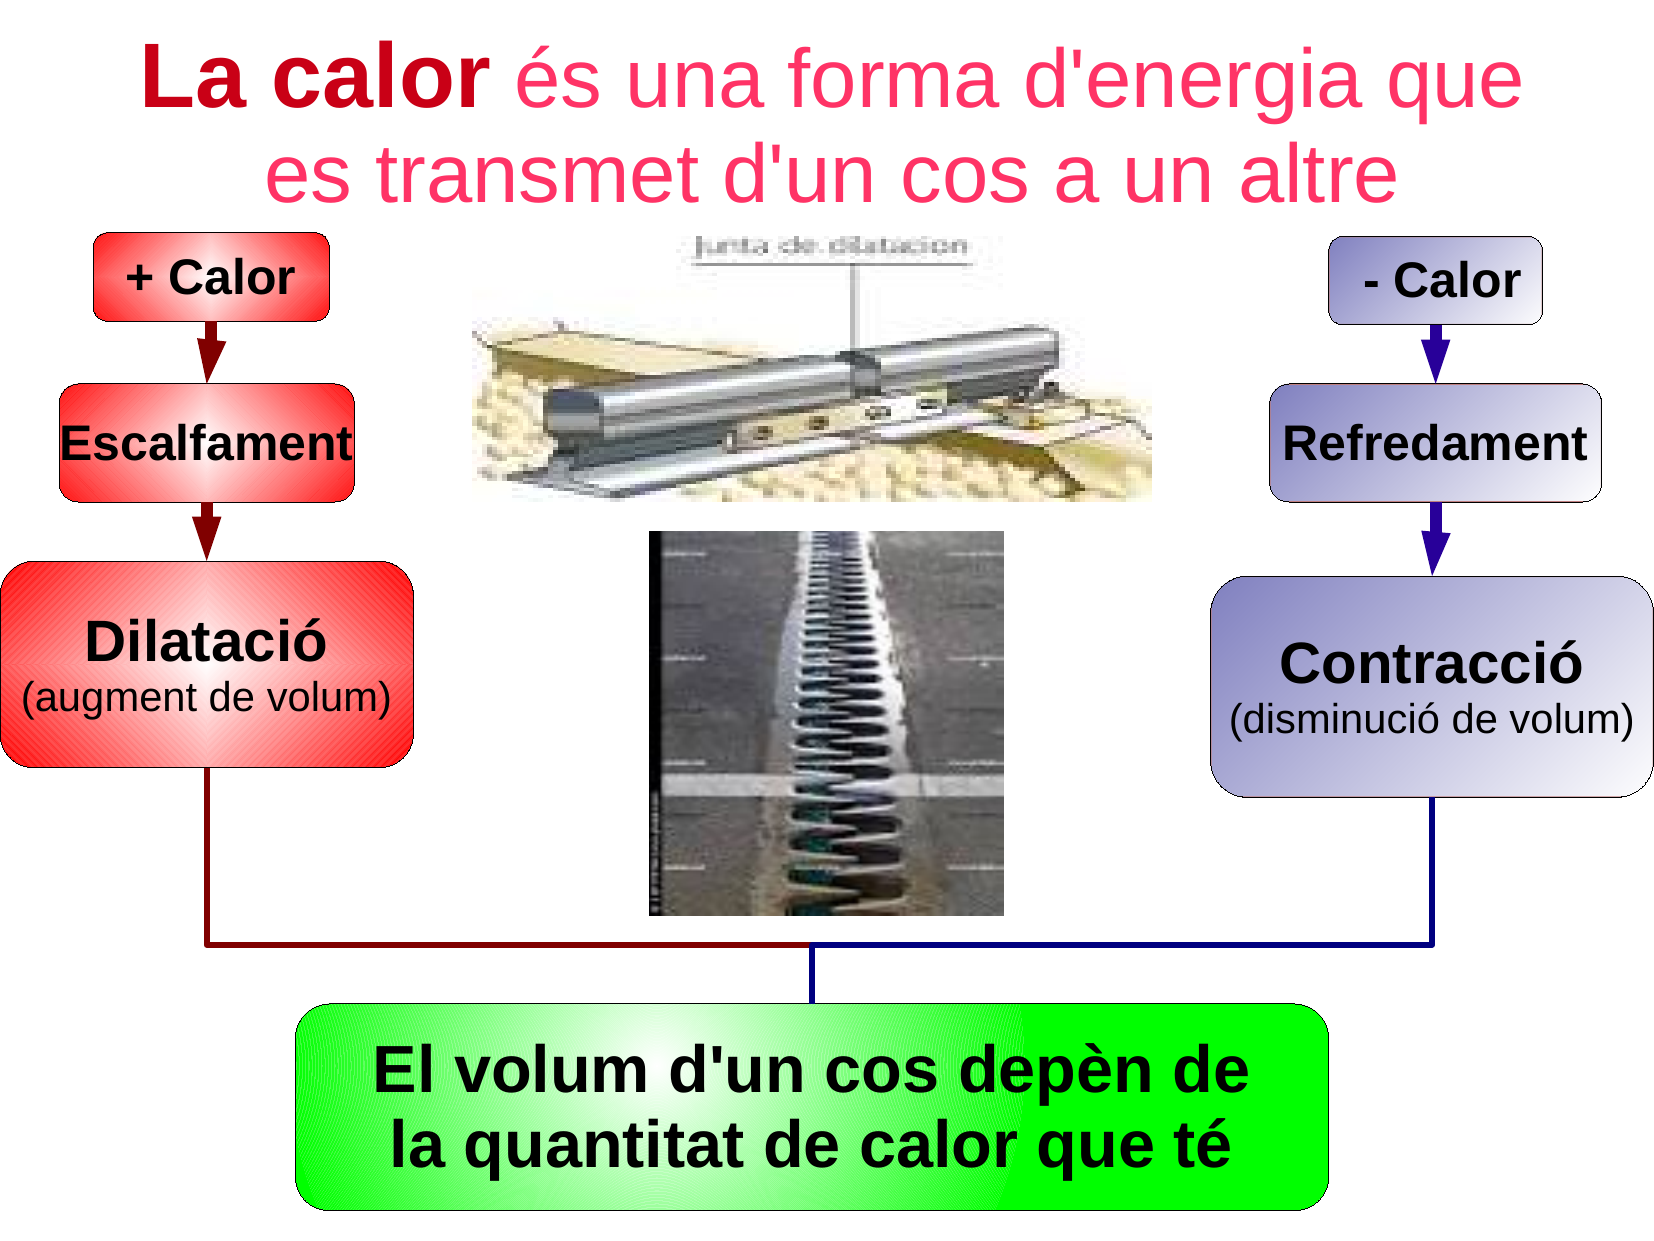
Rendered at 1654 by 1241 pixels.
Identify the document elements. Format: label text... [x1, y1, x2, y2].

text_box Dilatació (augment de volum) [0, 561, 414, 768]
picture [649, 531, 1004, 916]
picture [472, 236, 1152, 502]
text_box Contracció (disminució de volum) [1210, 576, 1654, 798]
text_box Escalfament [59, 383, 355, 503]
text_box El volum d'un cos depèn de la quantitat de calor que té [295, 1003, 1329, 1211]
text_box Refredament [1269, 383, 1602, 503]
text_box - Calor [1328, 236, 1543, 325]
text_box + Calor [93, 232, 330, 322]
title La calor és una forma d'energia que es transmet d'un cos a un altre [88, 24, 1577, 220]
